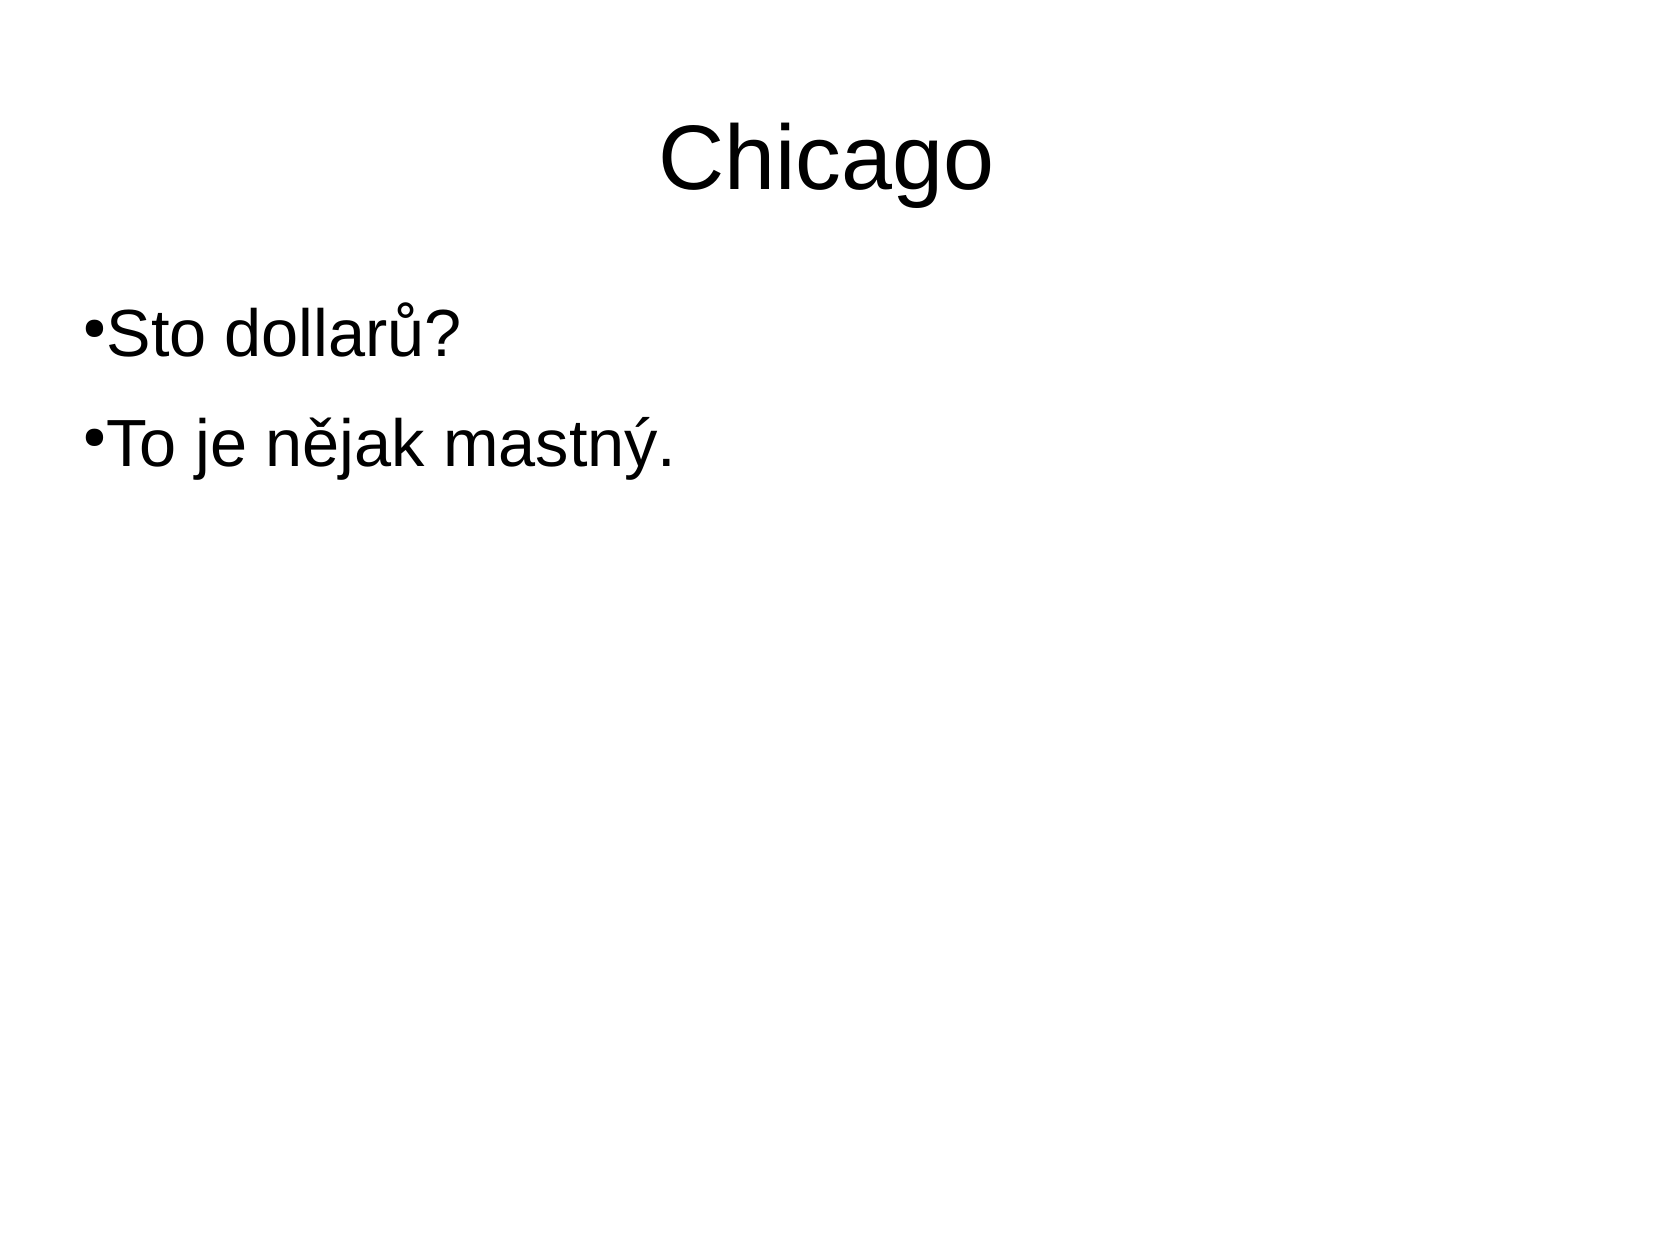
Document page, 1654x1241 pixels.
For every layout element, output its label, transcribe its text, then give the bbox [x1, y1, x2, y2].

title Chicago [82, 49, 1571, 257]
list Sto dollarů? To je nějak mastný. [82, 290, 1571, 1010]
